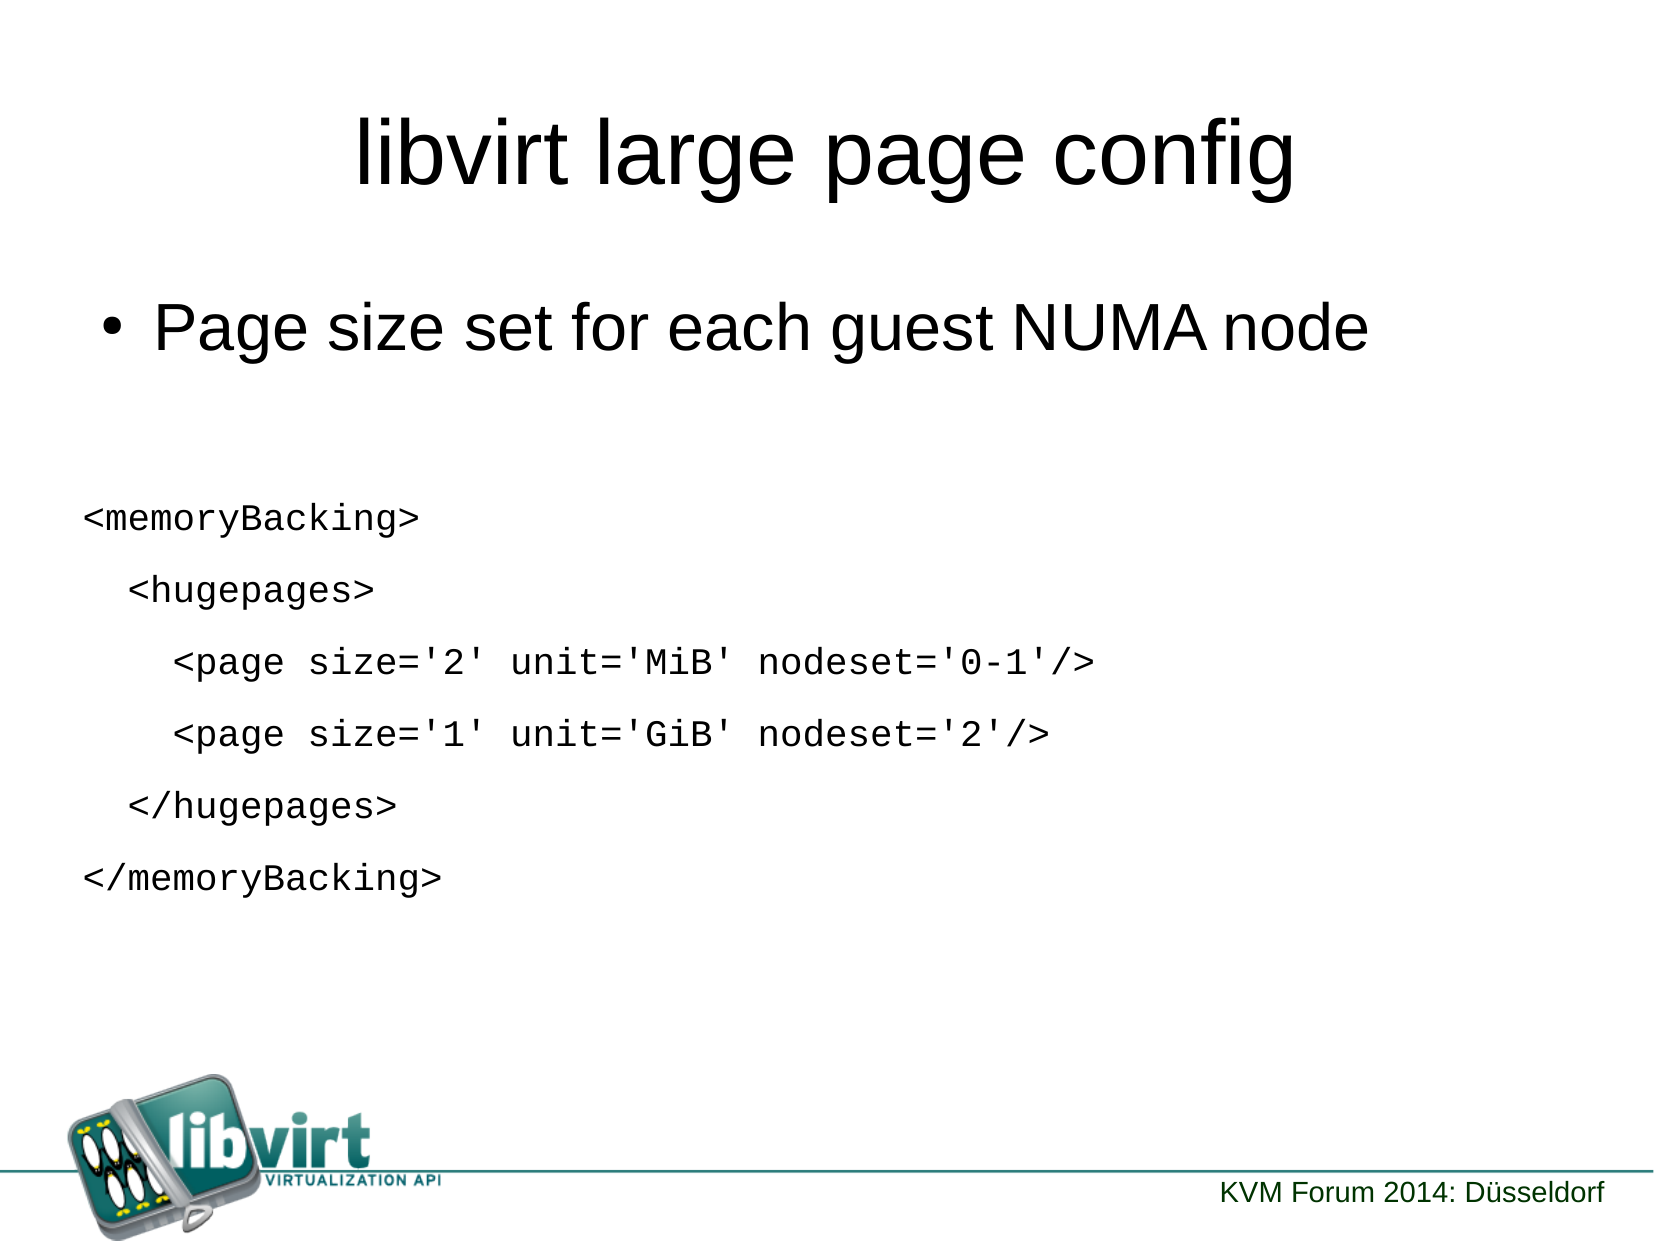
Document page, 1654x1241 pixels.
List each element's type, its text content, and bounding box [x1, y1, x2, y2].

picture [0, 1074, 1654, 1241]
title libvirt large page config [82, 49, 1571, 257]
list Page size set for each guest NUMA node <memoryBacking> <hugepages> <page size='2' unit='MiB' nodeset='0-1'/> <page size='1' unit='GiB' nodeset='2'/> </hugepages> </memoryBacking> [82, 290, 1571, 1010]
